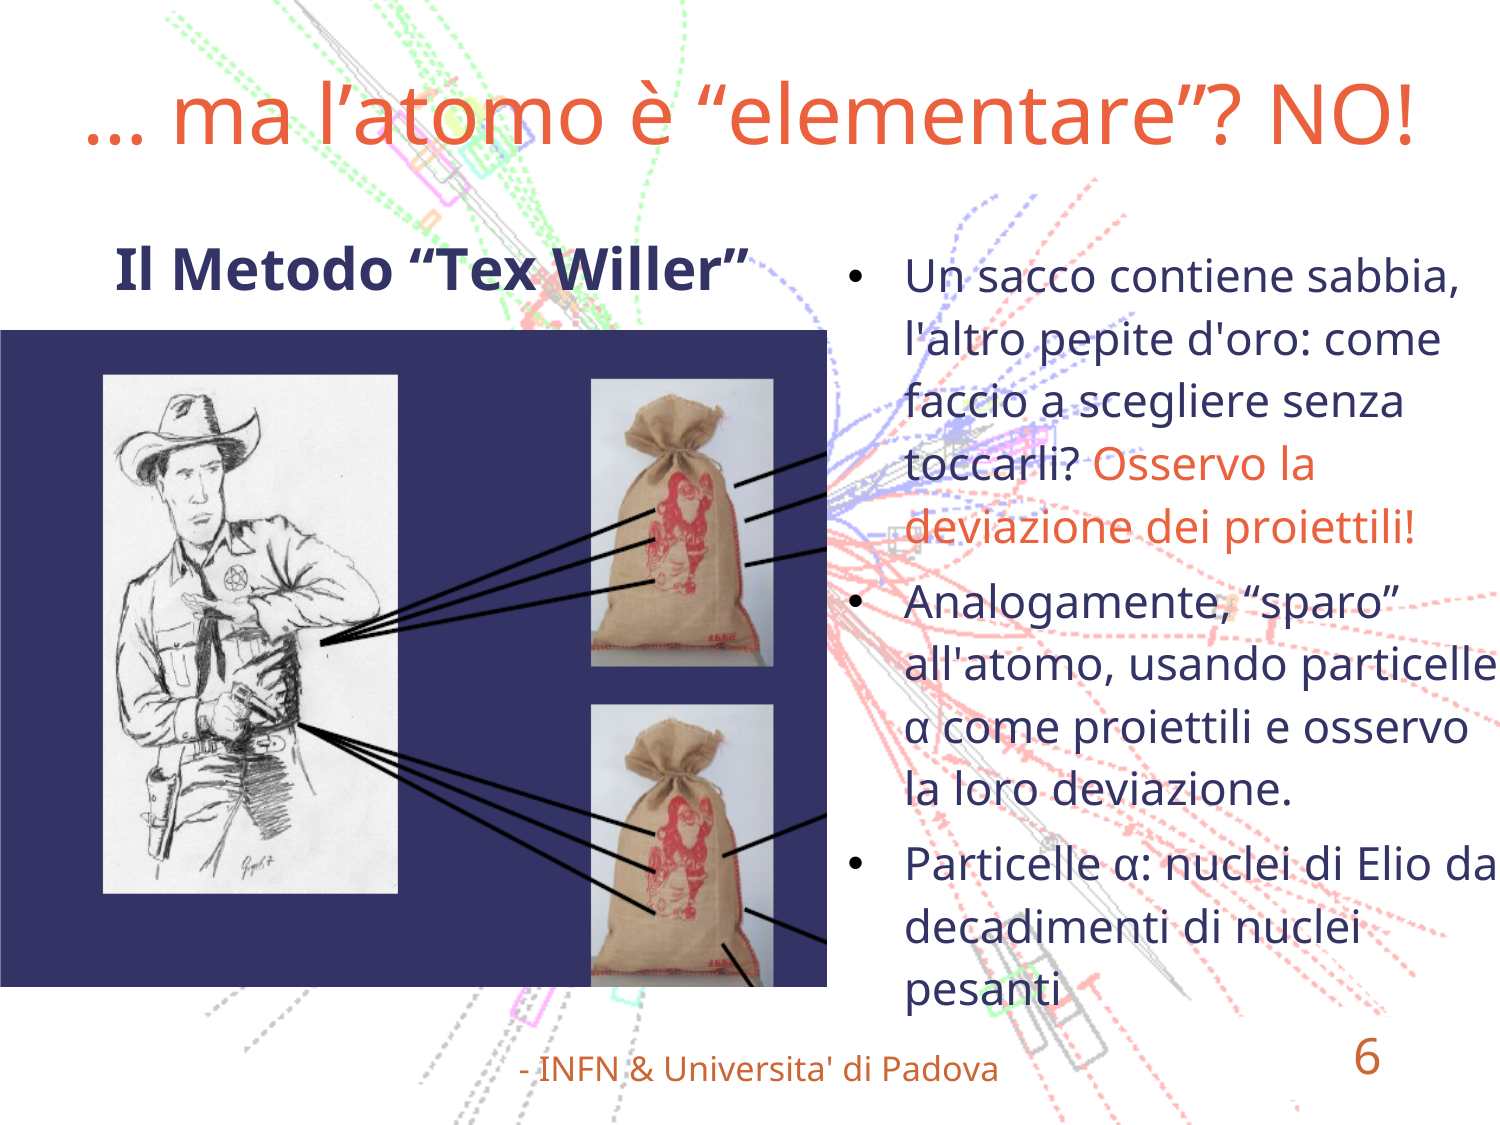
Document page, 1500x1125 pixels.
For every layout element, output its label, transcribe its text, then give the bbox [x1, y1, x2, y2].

picture [0, 219, 1500, 1125]
list Un sacco contiene sabbia, l'altro pepite d'oro: come faccio a scegliere senza toccarli? Osservo la deviazione dei proiettili! Analogamente, “sparo” all'atomo, usando particelle α come proiettili e osservo la loro deviazione. Particelle α: nuclei di Elio da decadimenti di nuclei pesanti [832, 236, 1500, 1125]
text_box Il Metodo “Tex Willer” [100, 224, 1075, 310]
picture [0, 0, 1500, 5]
title … ma l’atomo è “elementare”? NO! [0, 5, 1500, 219]
